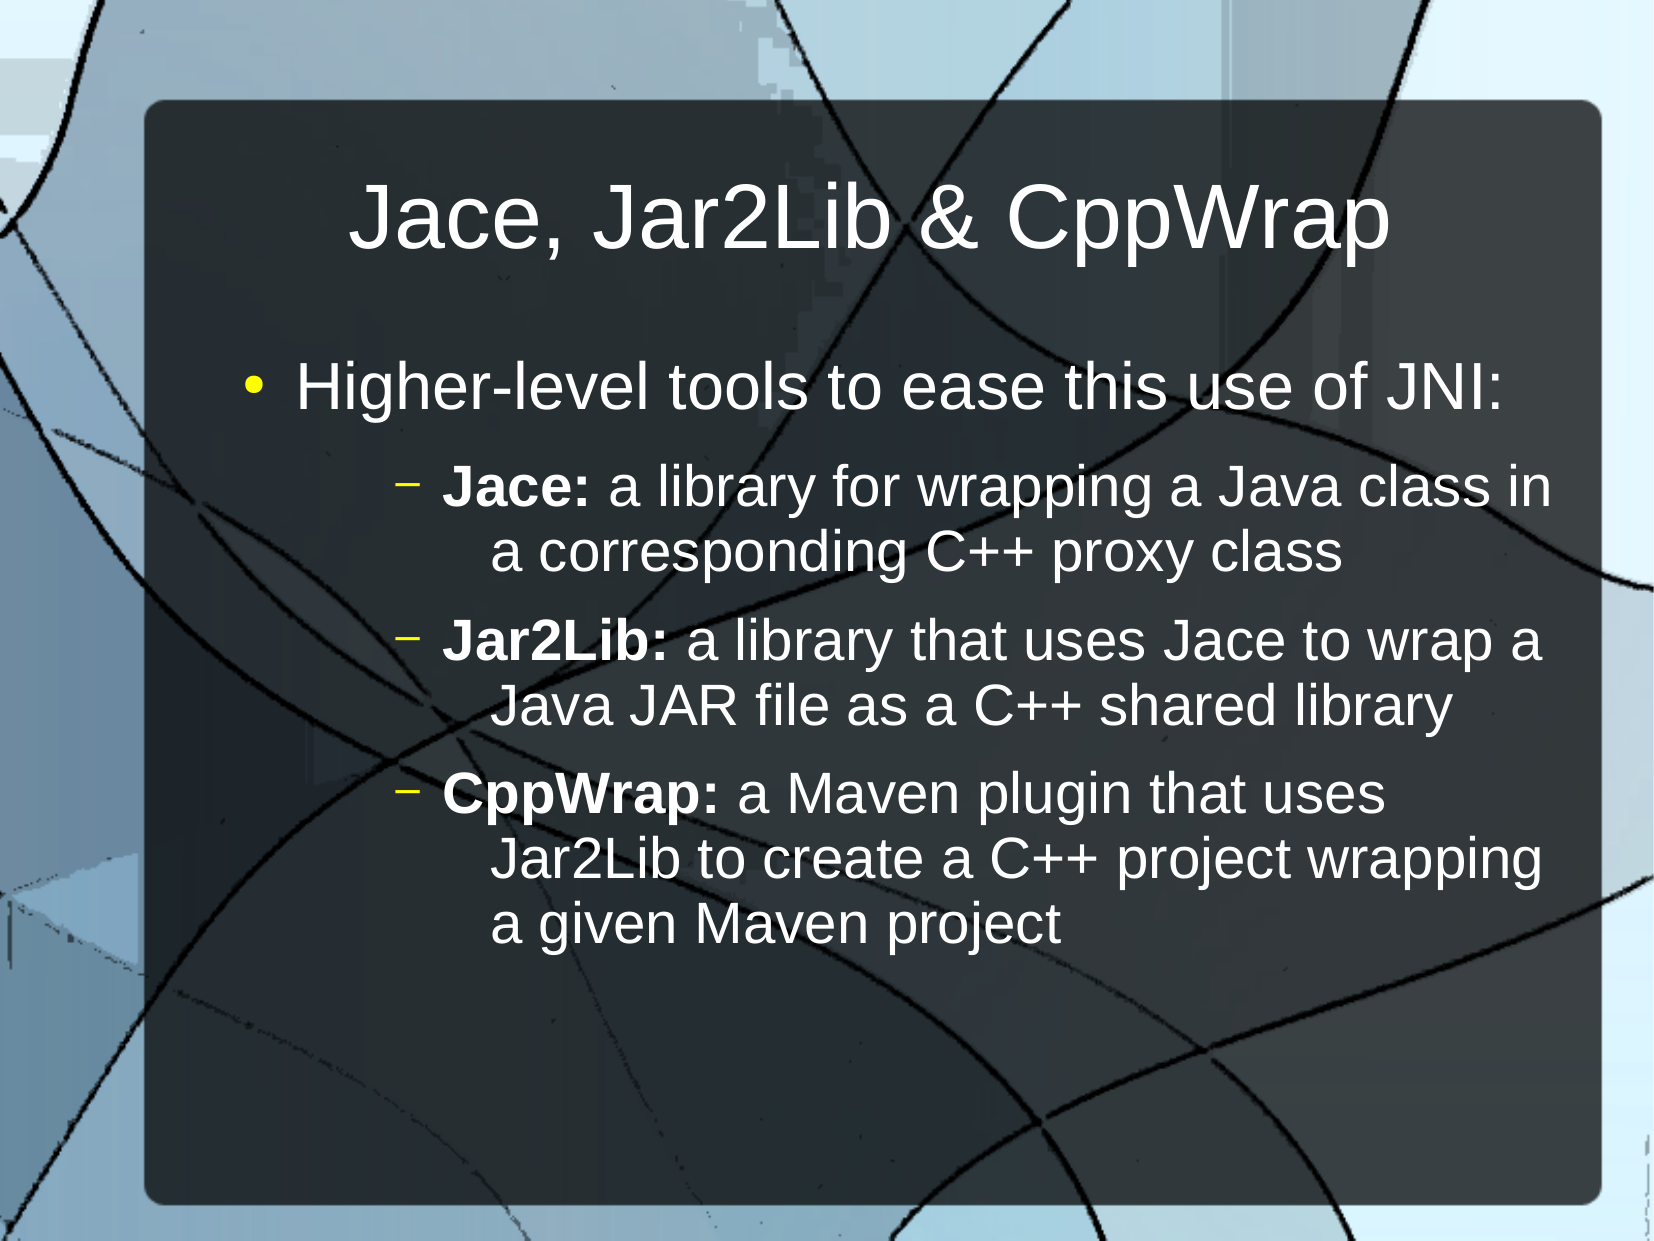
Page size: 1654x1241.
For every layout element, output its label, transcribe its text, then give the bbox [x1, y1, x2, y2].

title Jace, Jar2Lib & CppWrap [159, 108, 1583, 325]
picture [0, 0, 1654, 1241]
list Higher-level tools to ease this use of JNI: Jace: a library for wrapping a Java class in a corresponding C++ proxy class Jar2Lib: a library that uses Jace to wrap a Java JAR file as a C++ shared library CppWrap: a Maven plugin that uses Jar2Lib to create a C++ project wrapping a given Maven project [206, 349, 1571, 1168]
